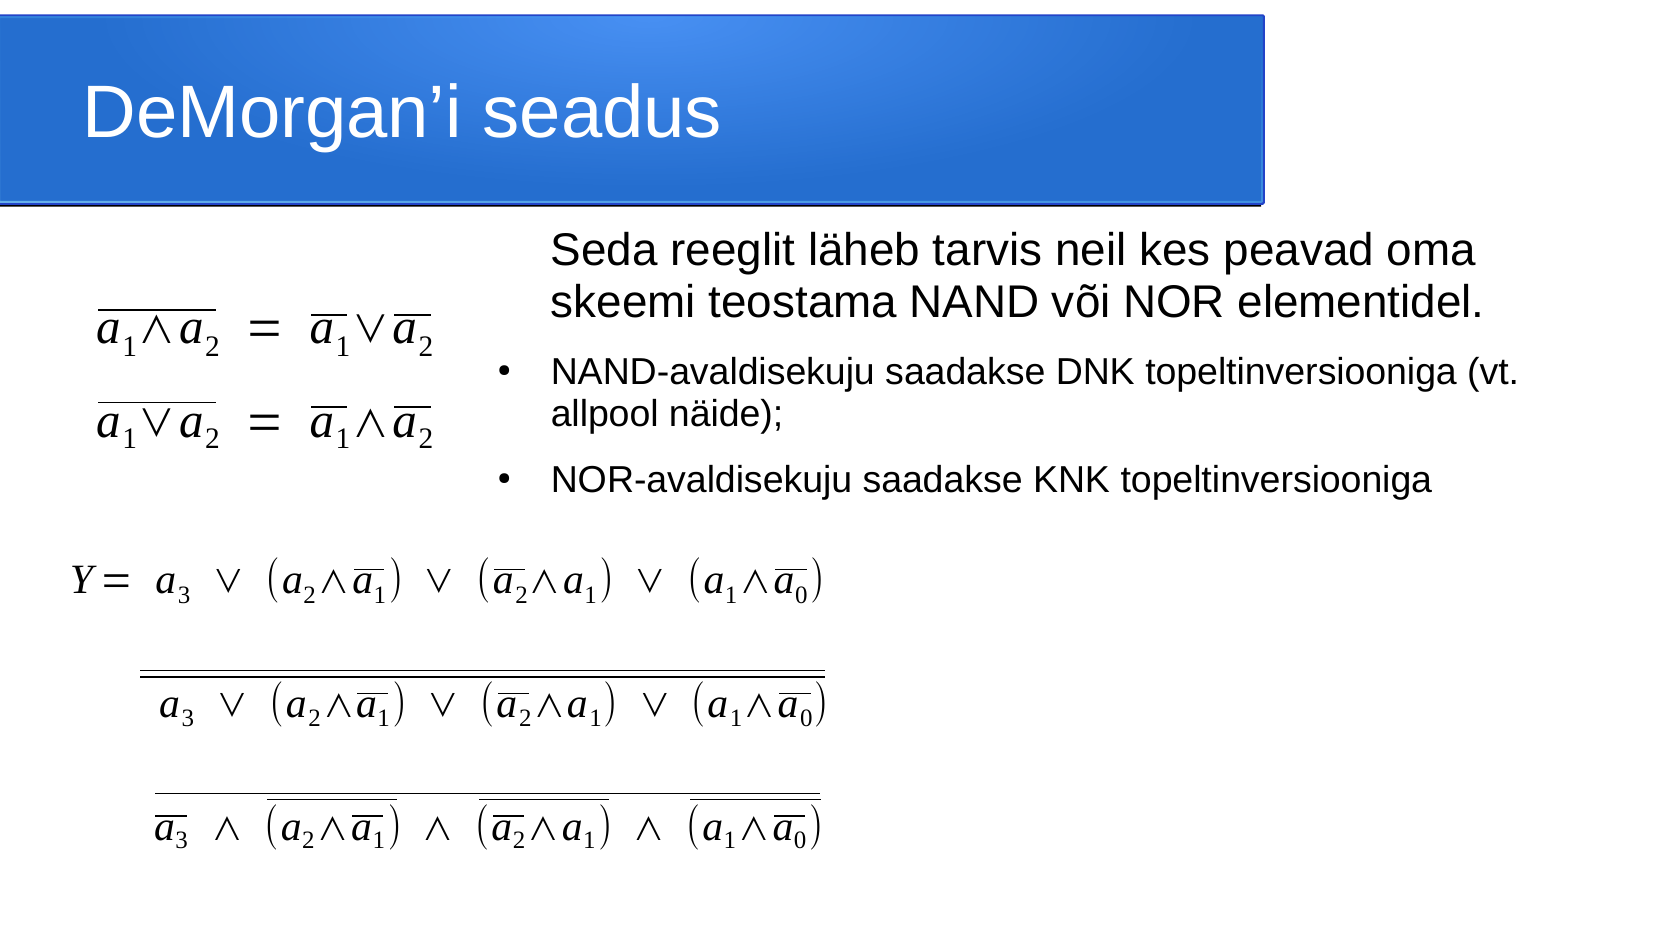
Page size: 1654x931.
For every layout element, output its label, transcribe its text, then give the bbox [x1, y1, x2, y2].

title DeMorgan’i seadus [82, 35, 1235, 189]
chart [90, 300, 439, 456]
chart [60, 556, 835, 855]
list Seda reeglit läheb tarvis neil kes peavad oma skeemi teostama NAND või NOR elementidel. NAND-avaldisekuju saadakse DNK topeltinversiooniga (vt. allpool näide); NOR-avaldisekuju saadakse KNK topeltinversiooniga [480, 224, 1571, 526]
